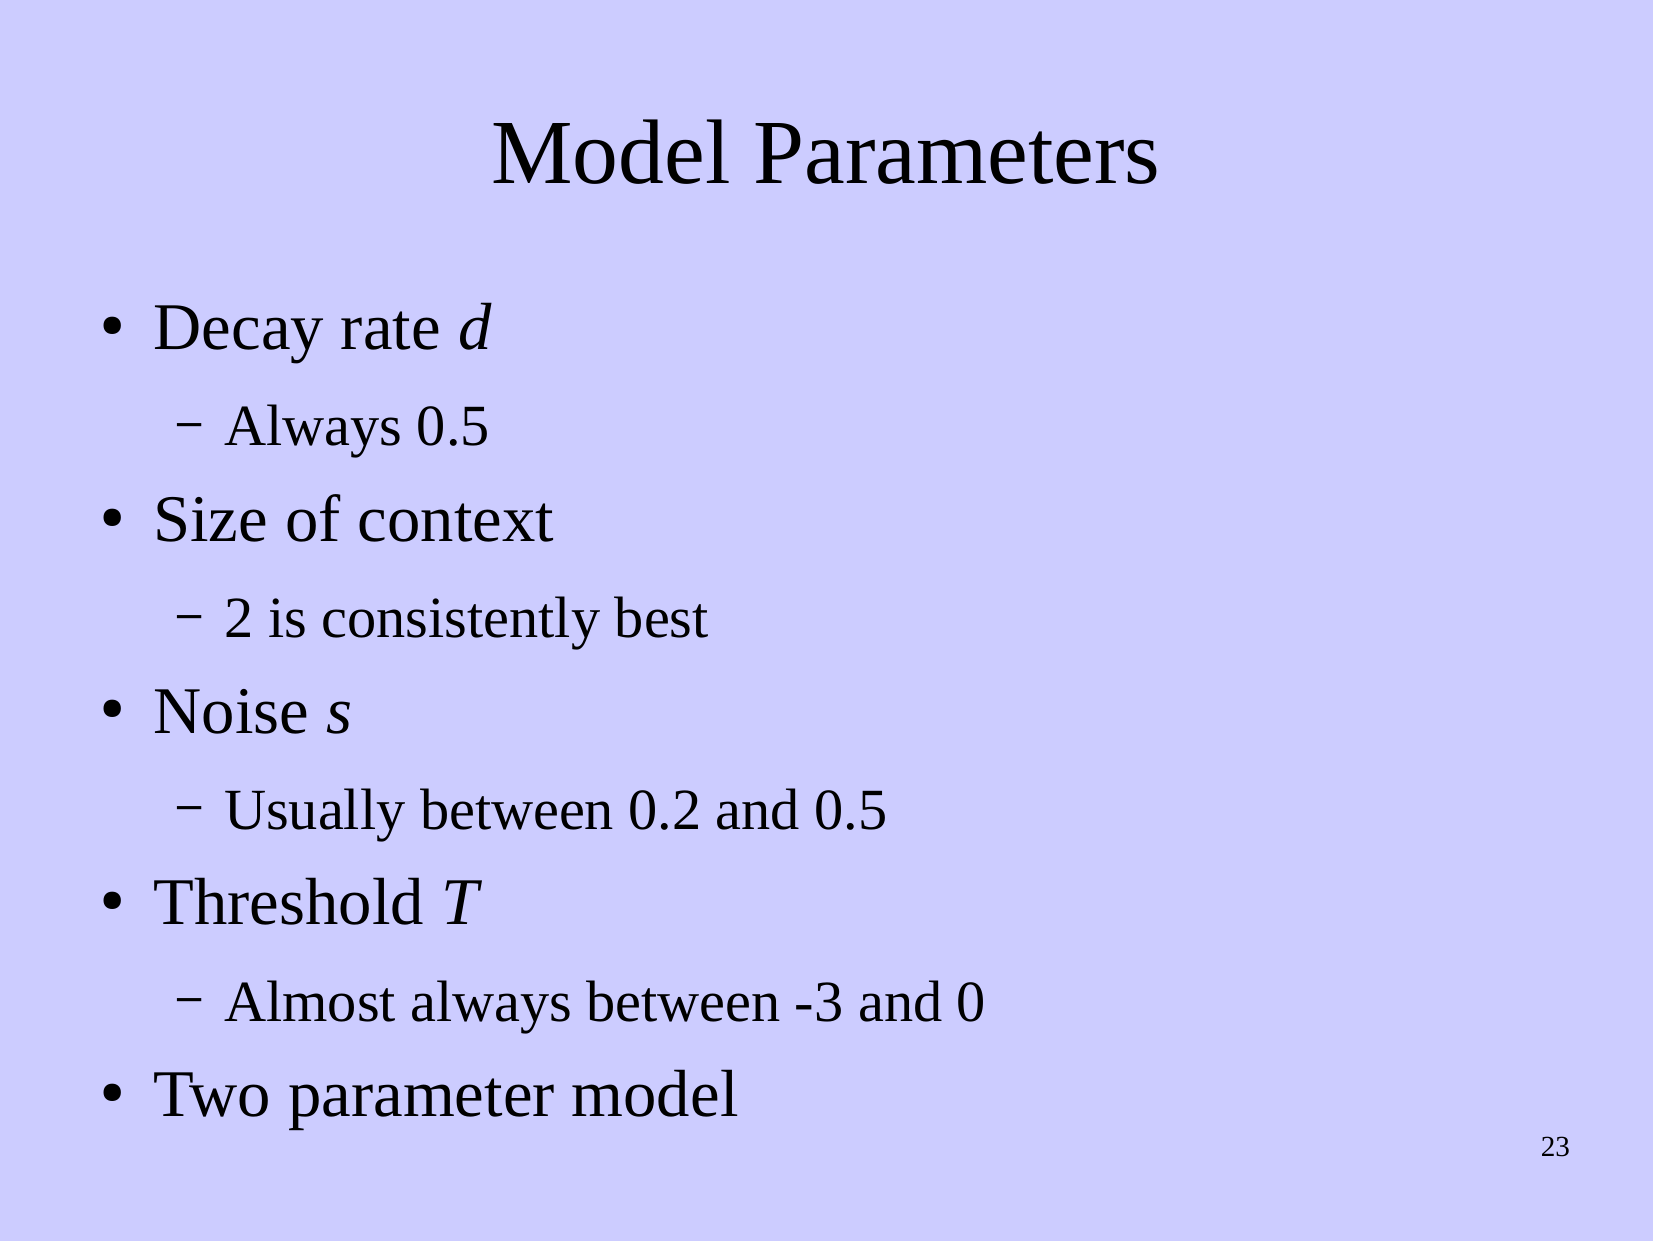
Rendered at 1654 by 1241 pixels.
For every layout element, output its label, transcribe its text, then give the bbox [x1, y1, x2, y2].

title Model Parameters [82, 49, 1571, 257]
list Decay rate d Always 0.5 Size of context 2 is consistently best Noise s Usually between 0.2 and 0.5 Threshold T Almost always between -3 and 0 Two parameter model [82, 290, 1571, 1132]
